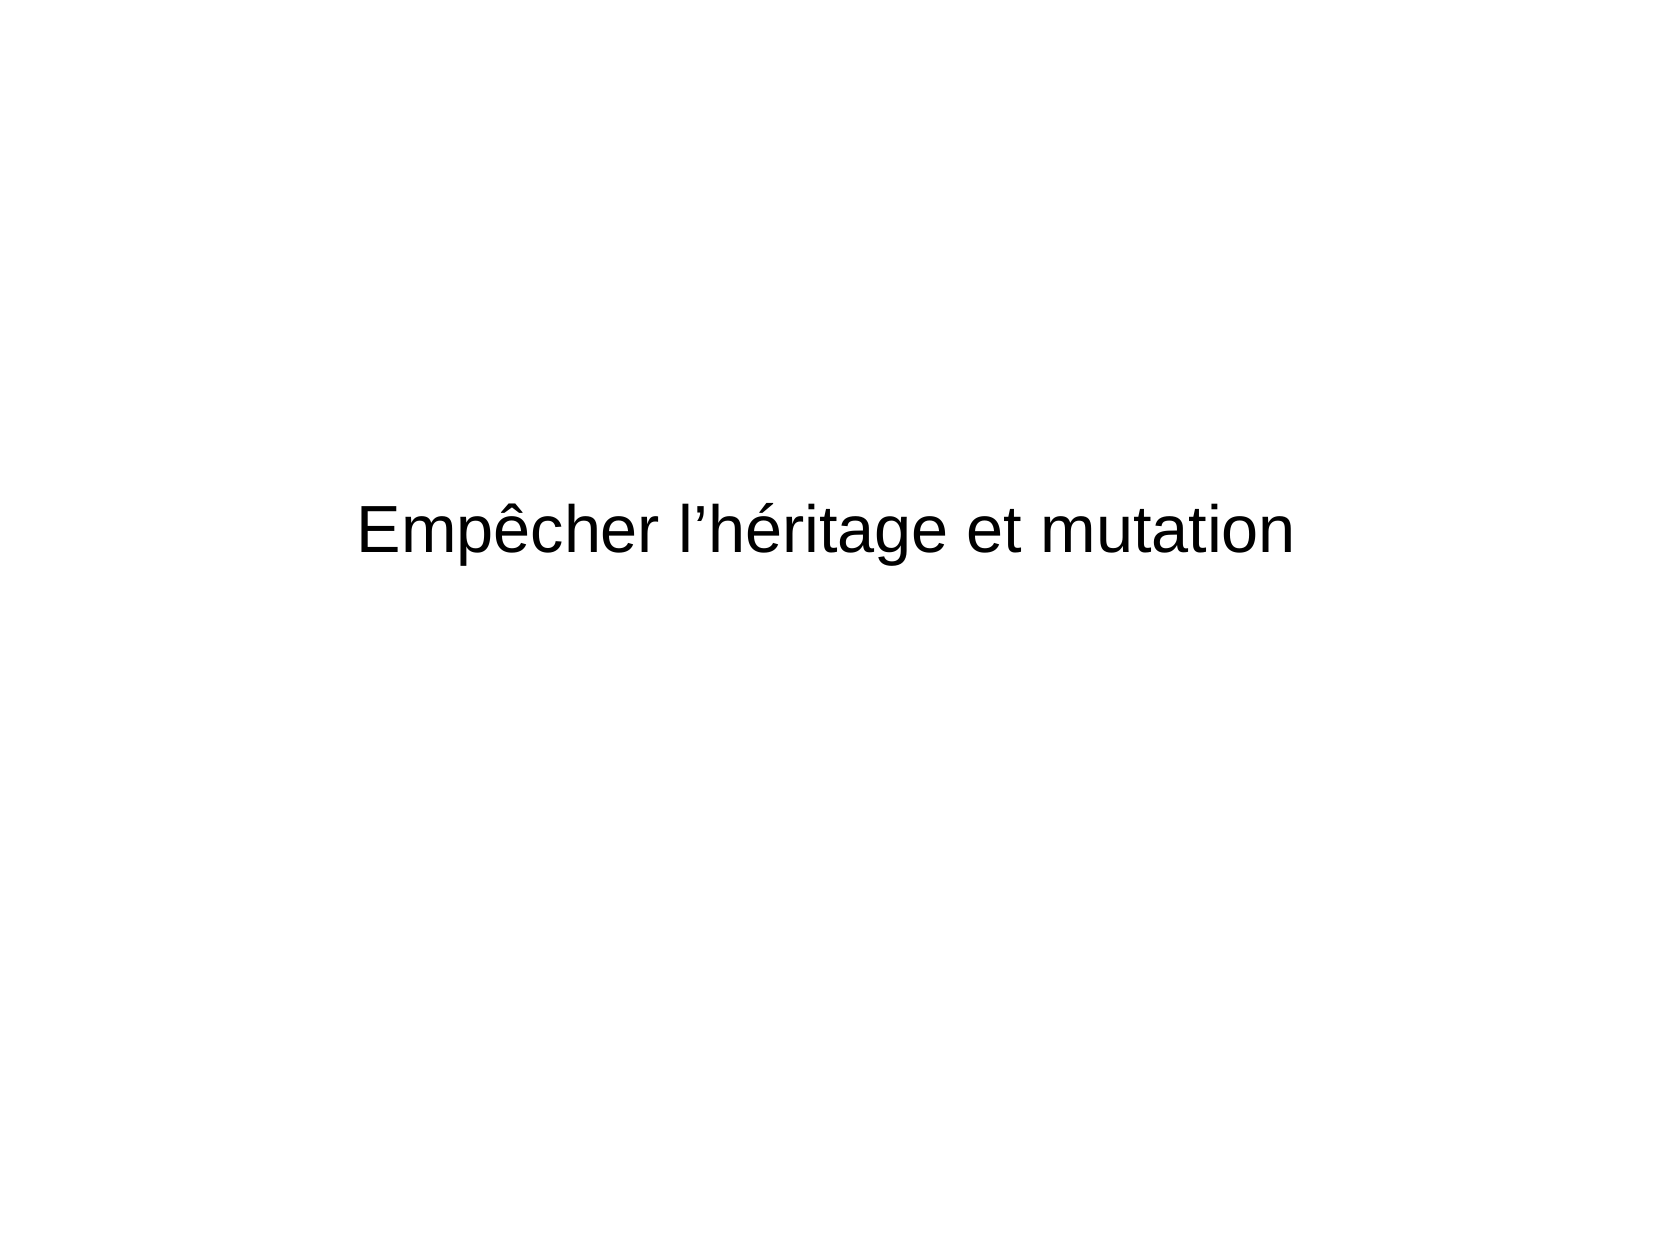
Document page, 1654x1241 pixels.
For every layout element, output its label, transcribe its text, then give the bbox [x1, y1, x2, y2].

subtitle Empêcher l’héritage et mutation [82, 49, 1571, 1010]
